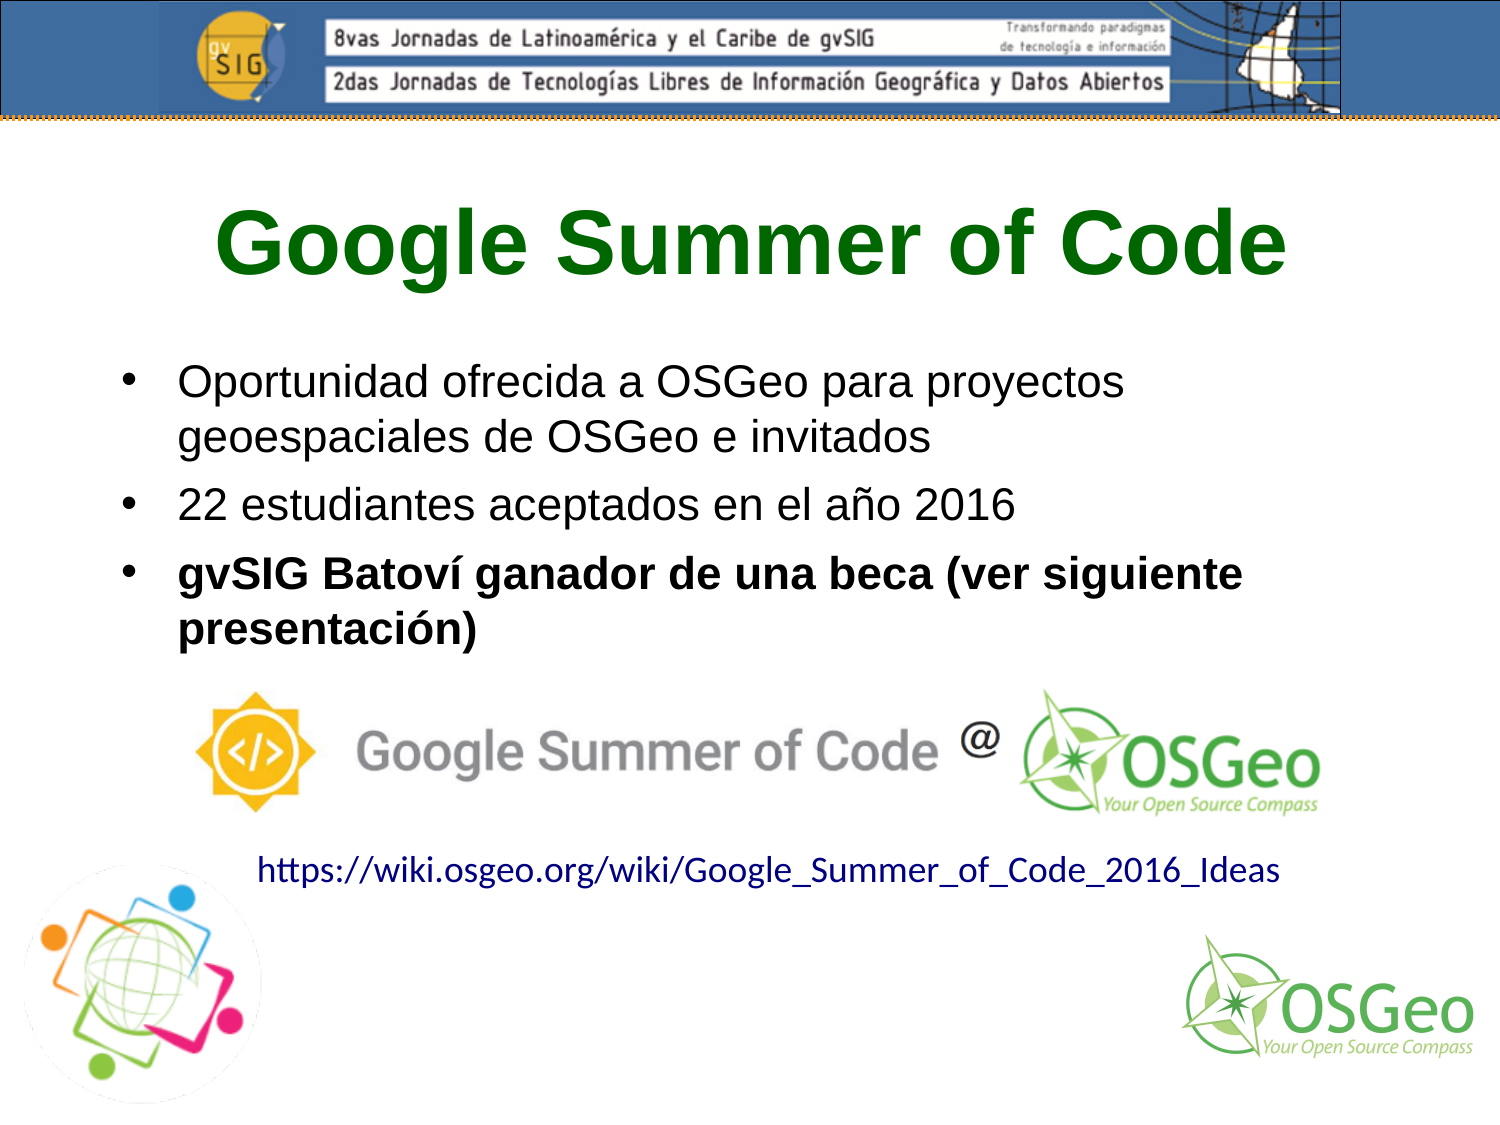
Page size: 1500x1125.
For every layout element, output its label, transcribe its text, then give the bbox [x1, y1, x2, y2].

title Google Summer of Code [76, 154, 1427, 321]
picture [165, 672, 1347, 838]
picture [159, 1, 1340, 113]
picture [23, 864, 263, 1105]
picture [1181, 934, 1477, 1063]
list Oportunidad ofrecida a OSGeo para proyectos geoespaciales de OSGeo e invitados 22 estudiantes aceptados en el año 2016 gvSIG Batoví ganador de una beca (ver siguiente presentación) [106, 343, 1418, 662]
text_box https://wiki.osgeo.org/wiki/Google_Summer_of_Code_2016_Ideas [242, 837, 1335, 899]
